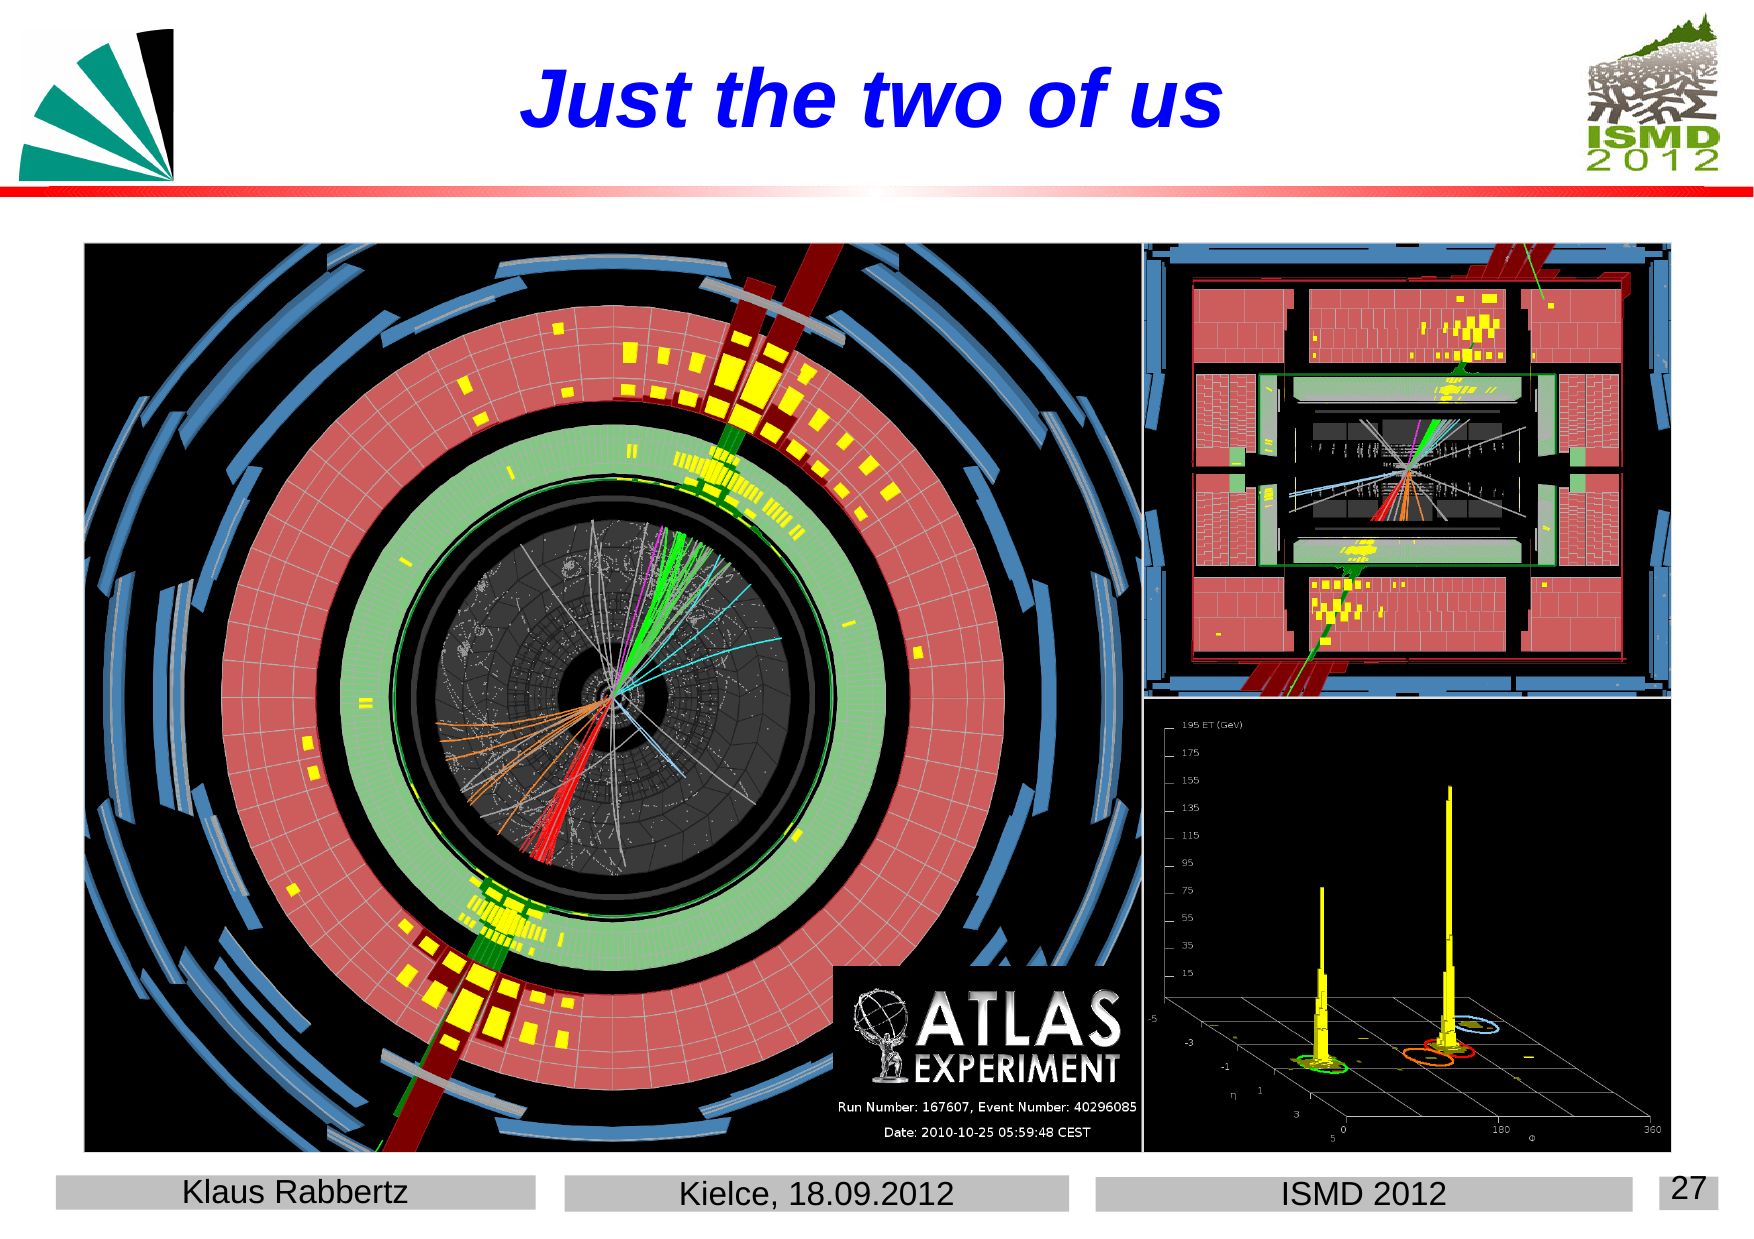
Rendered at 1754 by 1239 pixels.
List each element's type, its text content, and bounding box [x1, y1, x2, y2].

title Just the two of us [220, 16, 1525, 182]
picture [83, 242, 1672, 1153]
picture [1579, 5, 1727, 177]
picture [19, 29, 174, 183]
